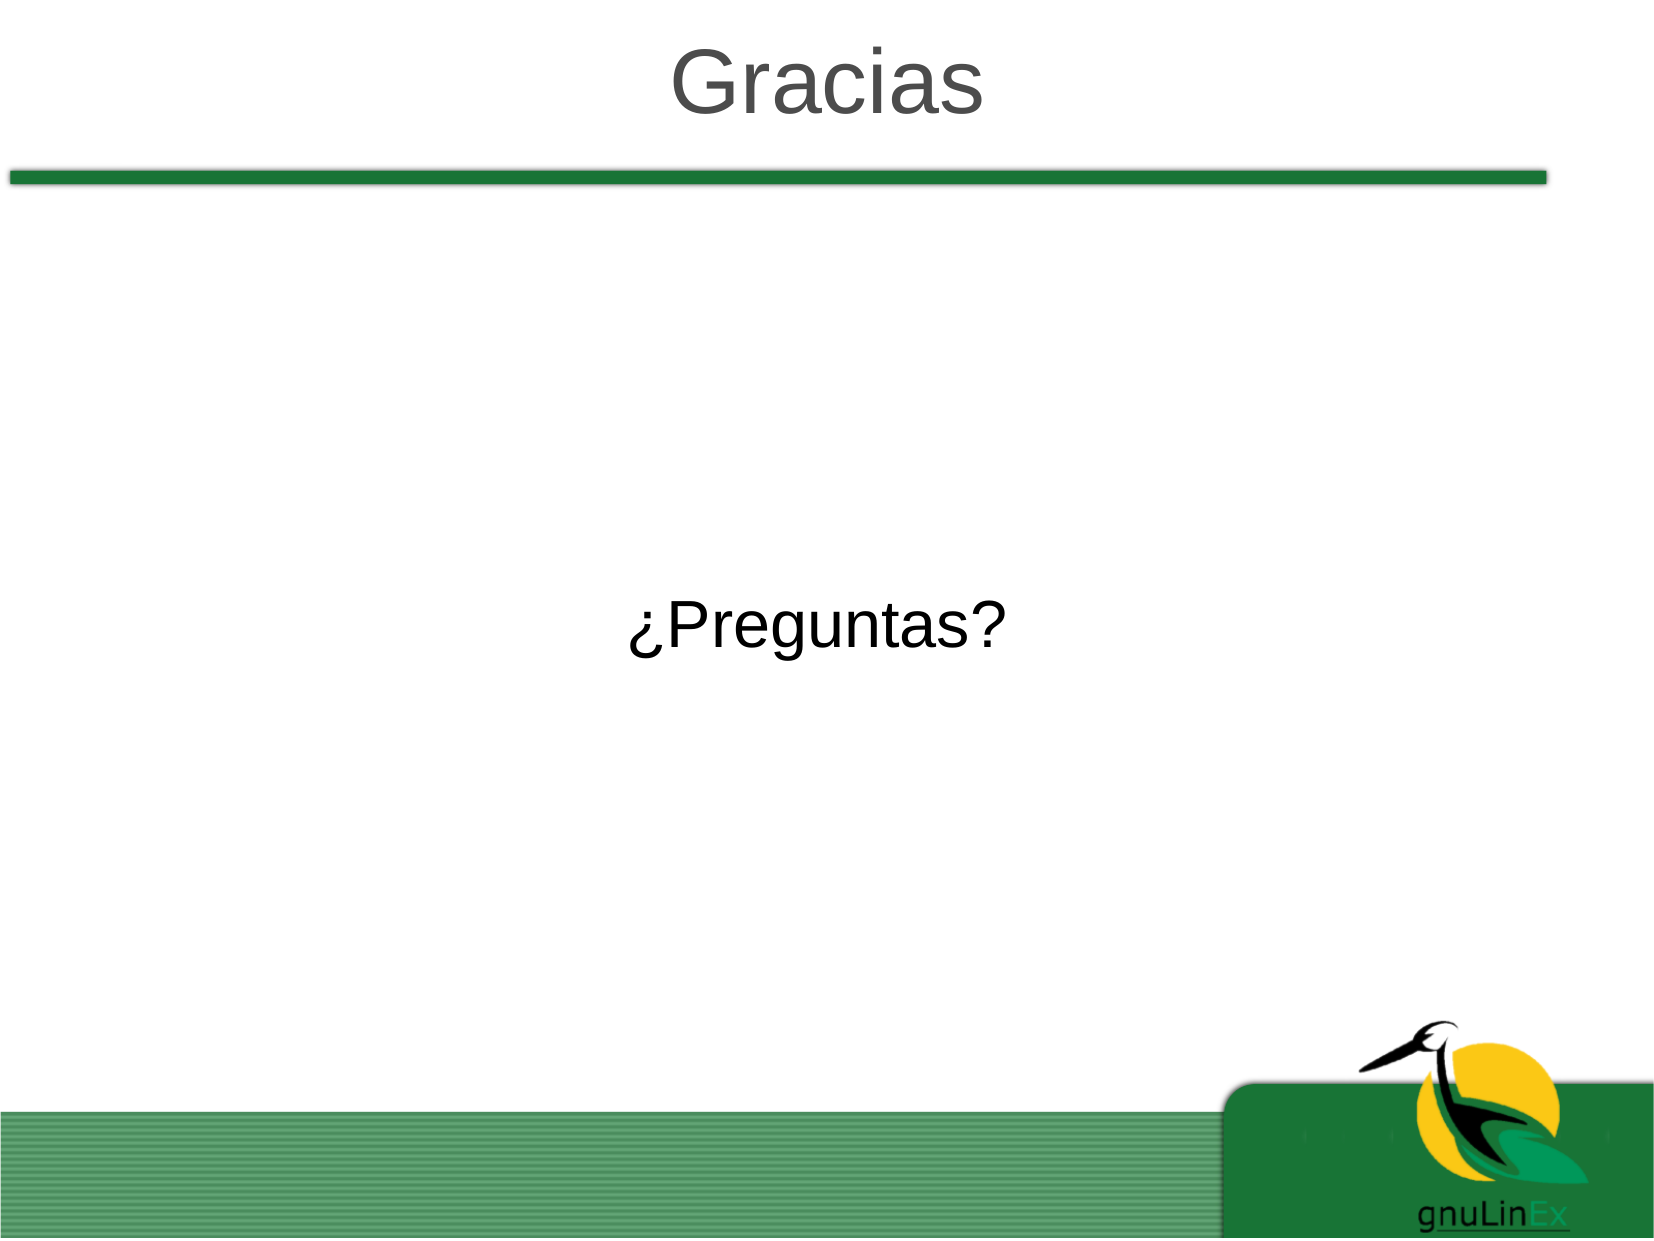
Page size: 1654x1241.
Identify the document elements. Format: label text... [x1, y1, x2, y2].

title Gracias [121, 0, 1534, 164]
picture [0, 0, 1654, 1238]
subtitle ¿Preguntas? [110, 273, 1523, 977]
